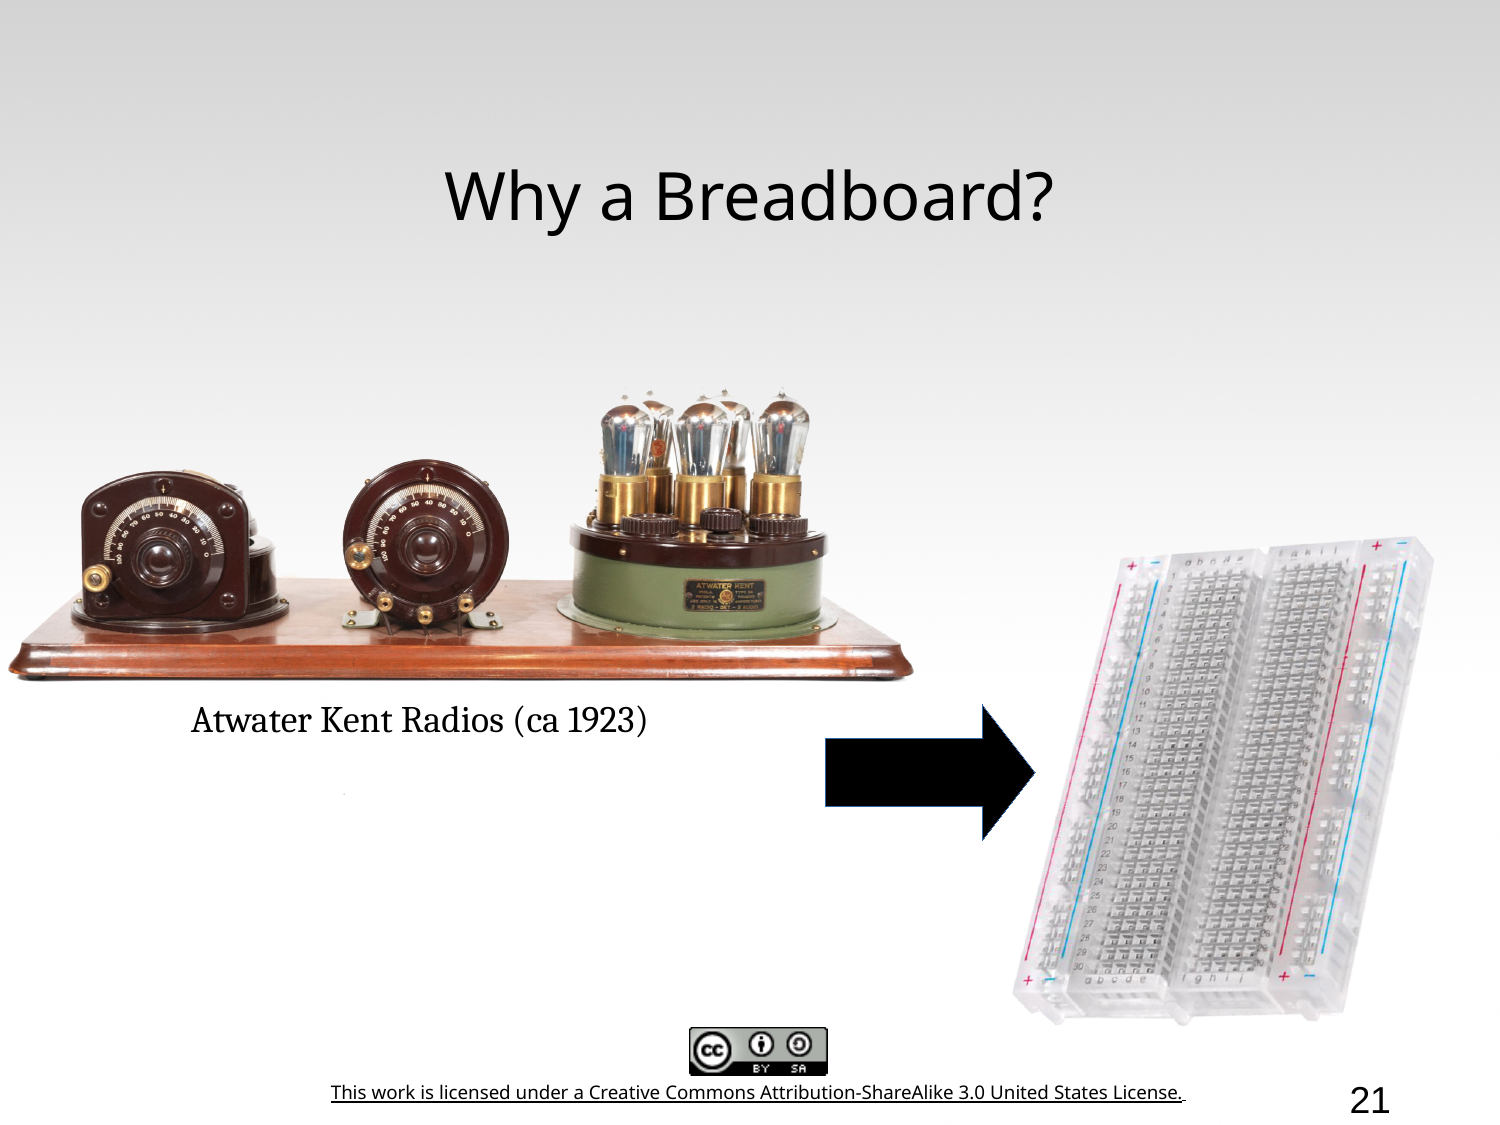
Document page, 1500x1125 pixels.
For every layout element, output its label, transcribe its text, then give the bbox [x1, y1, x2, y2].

picture [0, 0, 1500, 1125]
text_box Atwater Kent Radios (ca 1923) [75, 691, 766, 770]
title Why a Breadboard? [112, 99, 1388, 288]
text_box [825, 704, 1036, 841]
